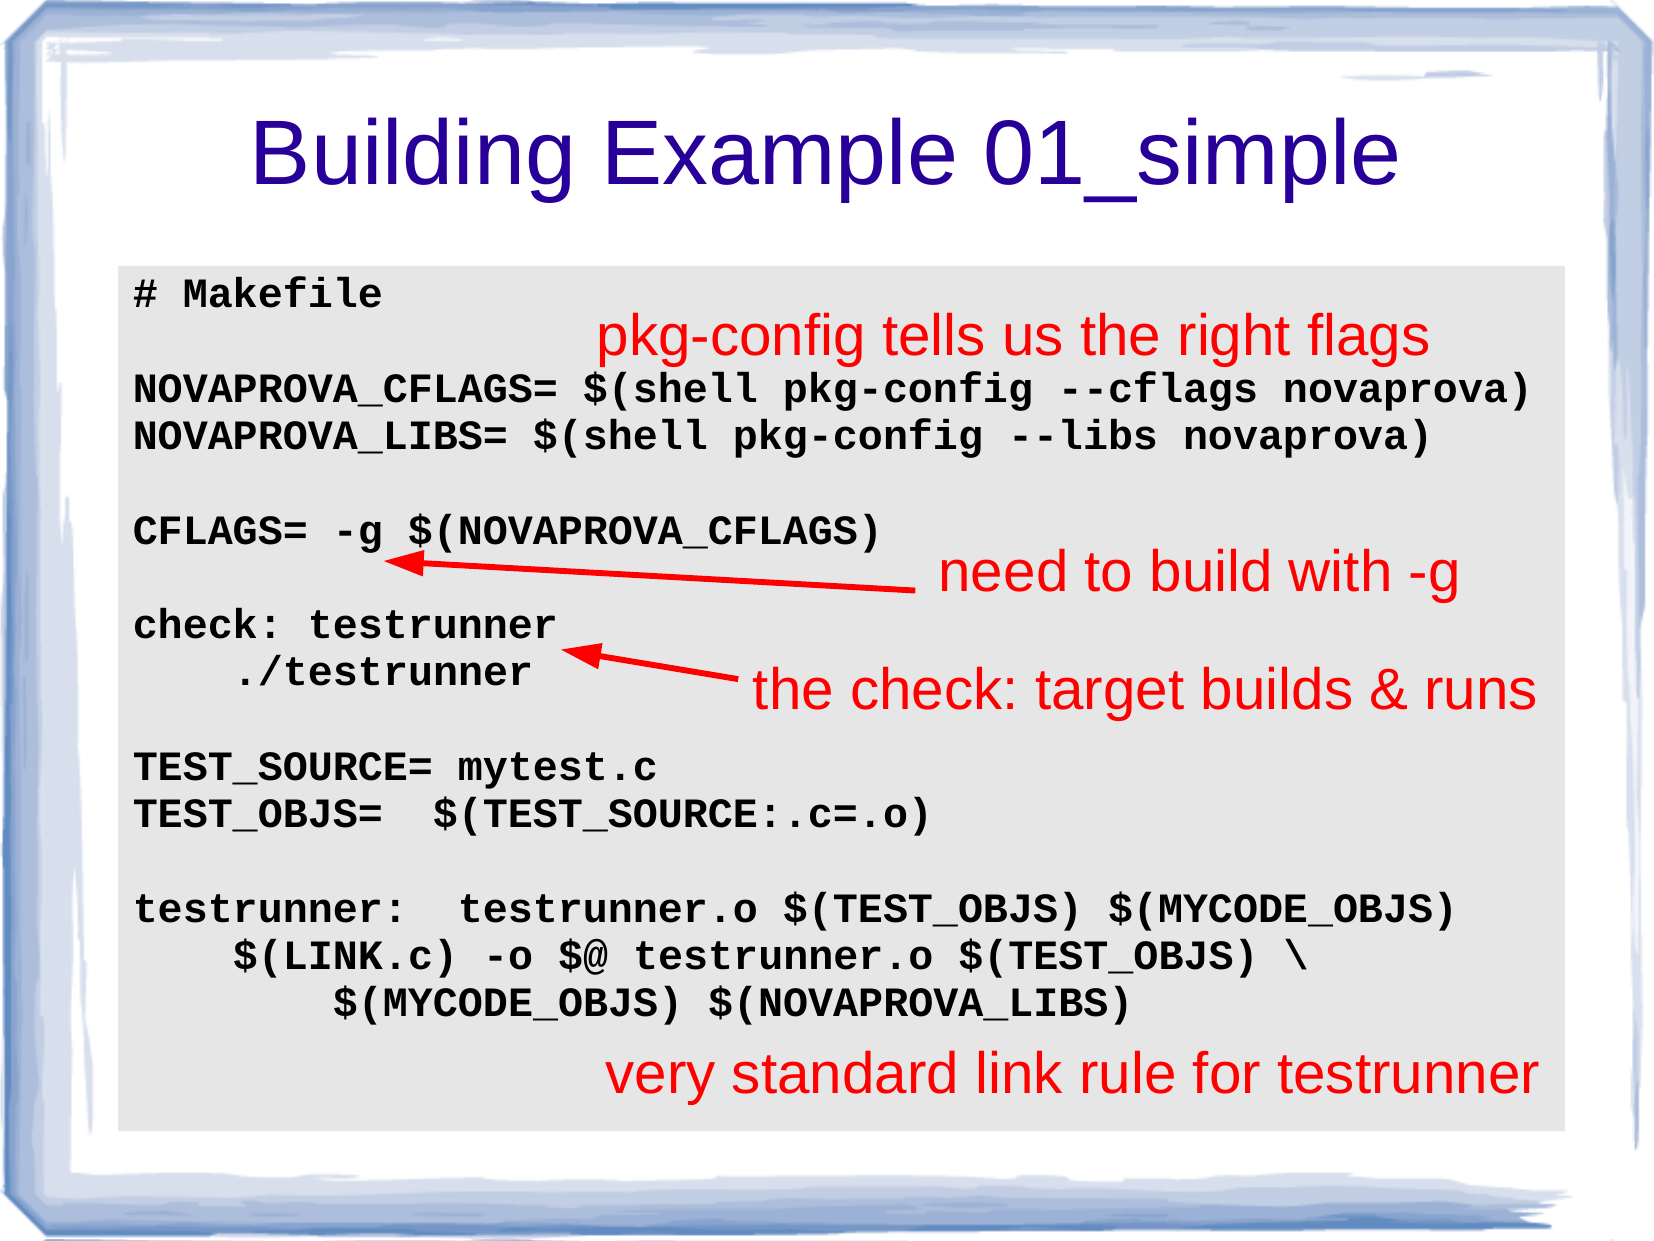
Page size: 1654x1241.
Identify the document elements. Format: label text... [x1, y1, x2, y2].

text_box very standard link rule for testrunner [590, 1033, 1557, 1123]
text_box need to build with -g [923, 531, 1477, 621]
picture [0, 0, 1654, 1241]
text_box pkg-config tells us the right flags [581, 295, 1447, 384]
text_box the check: target builds & runs [738, 649, 1555, 739]
title Building Example 01_simple [82, 0, 1571, 306]
text_box # Makefile NOVAPROVA_CFLAGS= $(shell pkg-config --cflags novaprova) NOVAPROVA_LIBS= $(shell pkg-config --libs novaprova) CFLAGS= -g $(NOVAPROVA_CFLAGS) check: testrunner ./testrunner TEST_SOURCE= mytest.c TEST_OBJS= $(TEST_SOURCE:.c=.o) testrunner: testrunner.o $(TEST_OBJS) $(MYCODE_OBJS) $(LINK.c) -o $@ testrunner.o $(TEST_OBJS) \ $(MYCODE_OBJS) $(NOVAPROVA_LIBS) [118, 265, 1565, 1132]
